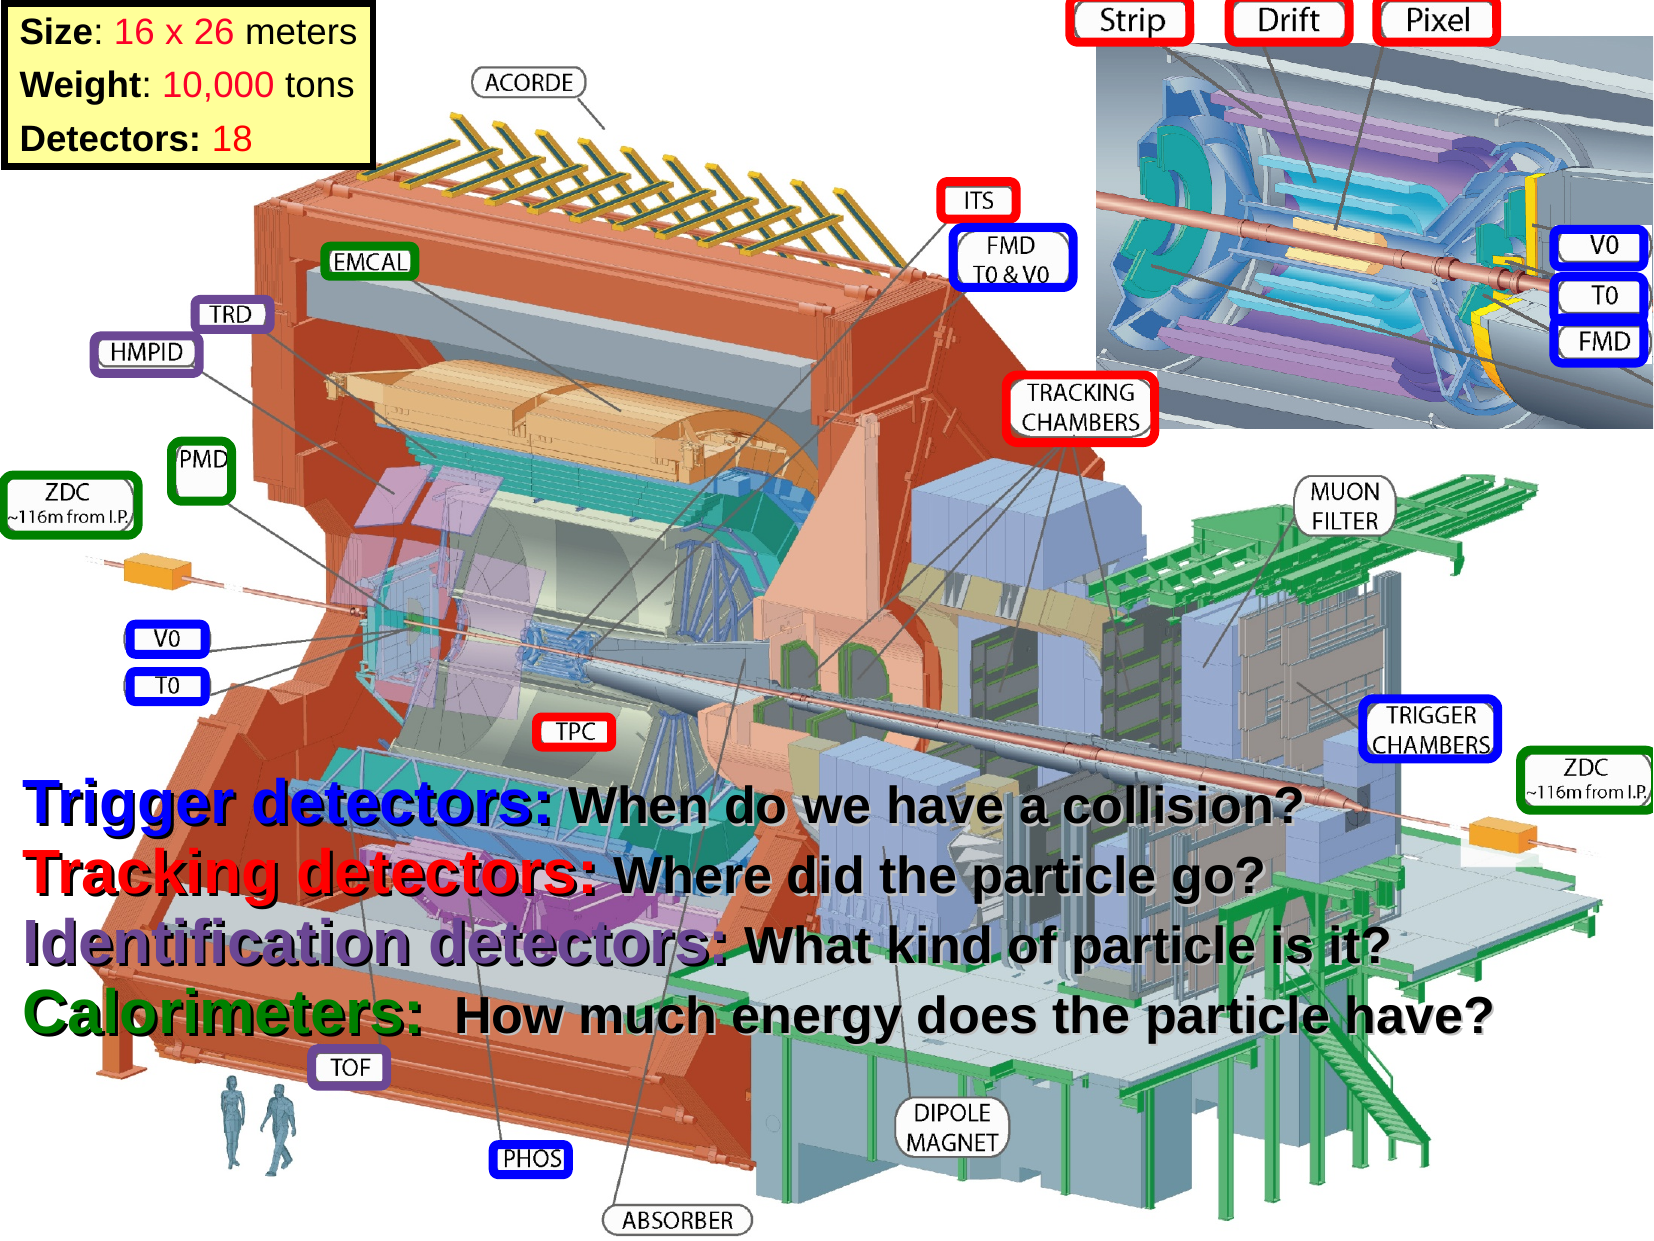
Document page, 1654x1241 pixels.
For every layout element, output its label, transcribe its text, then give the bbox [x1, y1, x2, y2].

picture [1075, 2, 1185, 37]
text_box [1112, 429, 1653, 475]
picture [8, 480, 133, 530]
picture [1382, 2, 1492, 37]
text_box Trigger detectors: When do we have a collision? Tracking detectors: Where did the particle go? Identification detectors: What kind of particle is it? Calorimeters: How much energy does the particle have? [7, 760, 1613, 1054]
picture [1234, 2, 1344, 37]
picture [0, 0, 1654, 1240]
text_box Size: 16 x 26 meters Weight: 10,000 tons Detectors: 18 [4, 3, 373, 167]
